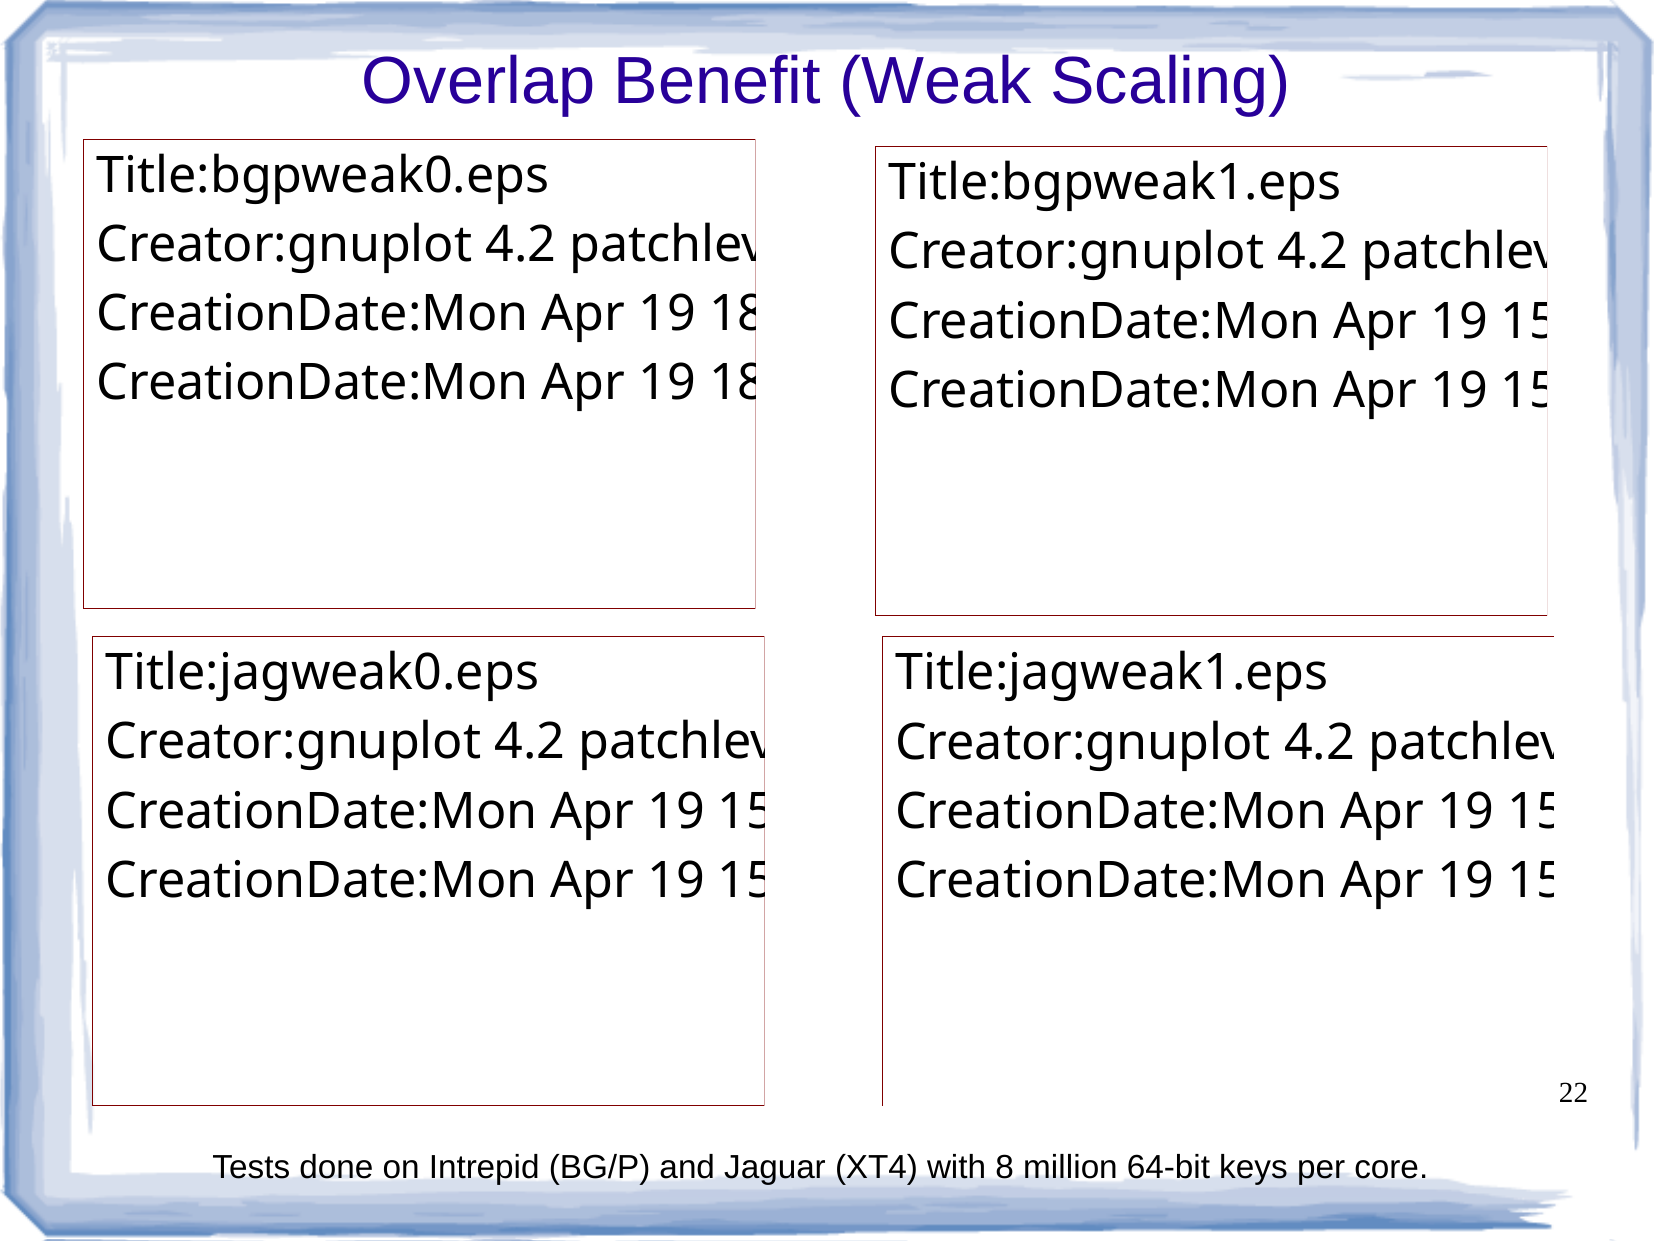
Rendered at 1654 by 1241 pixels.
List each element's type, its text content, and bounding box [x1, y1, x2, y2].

title Overlap Benefit (Weak Scaling) [82, 0, 1571, 184]
text_box Tests done on Intrepid (BG/P) and Jaguar (XT4) with 8 million 64-bit keys per core. [197, 1141, 1445, 1193]
picture [0, 0, 1654, 1241]
